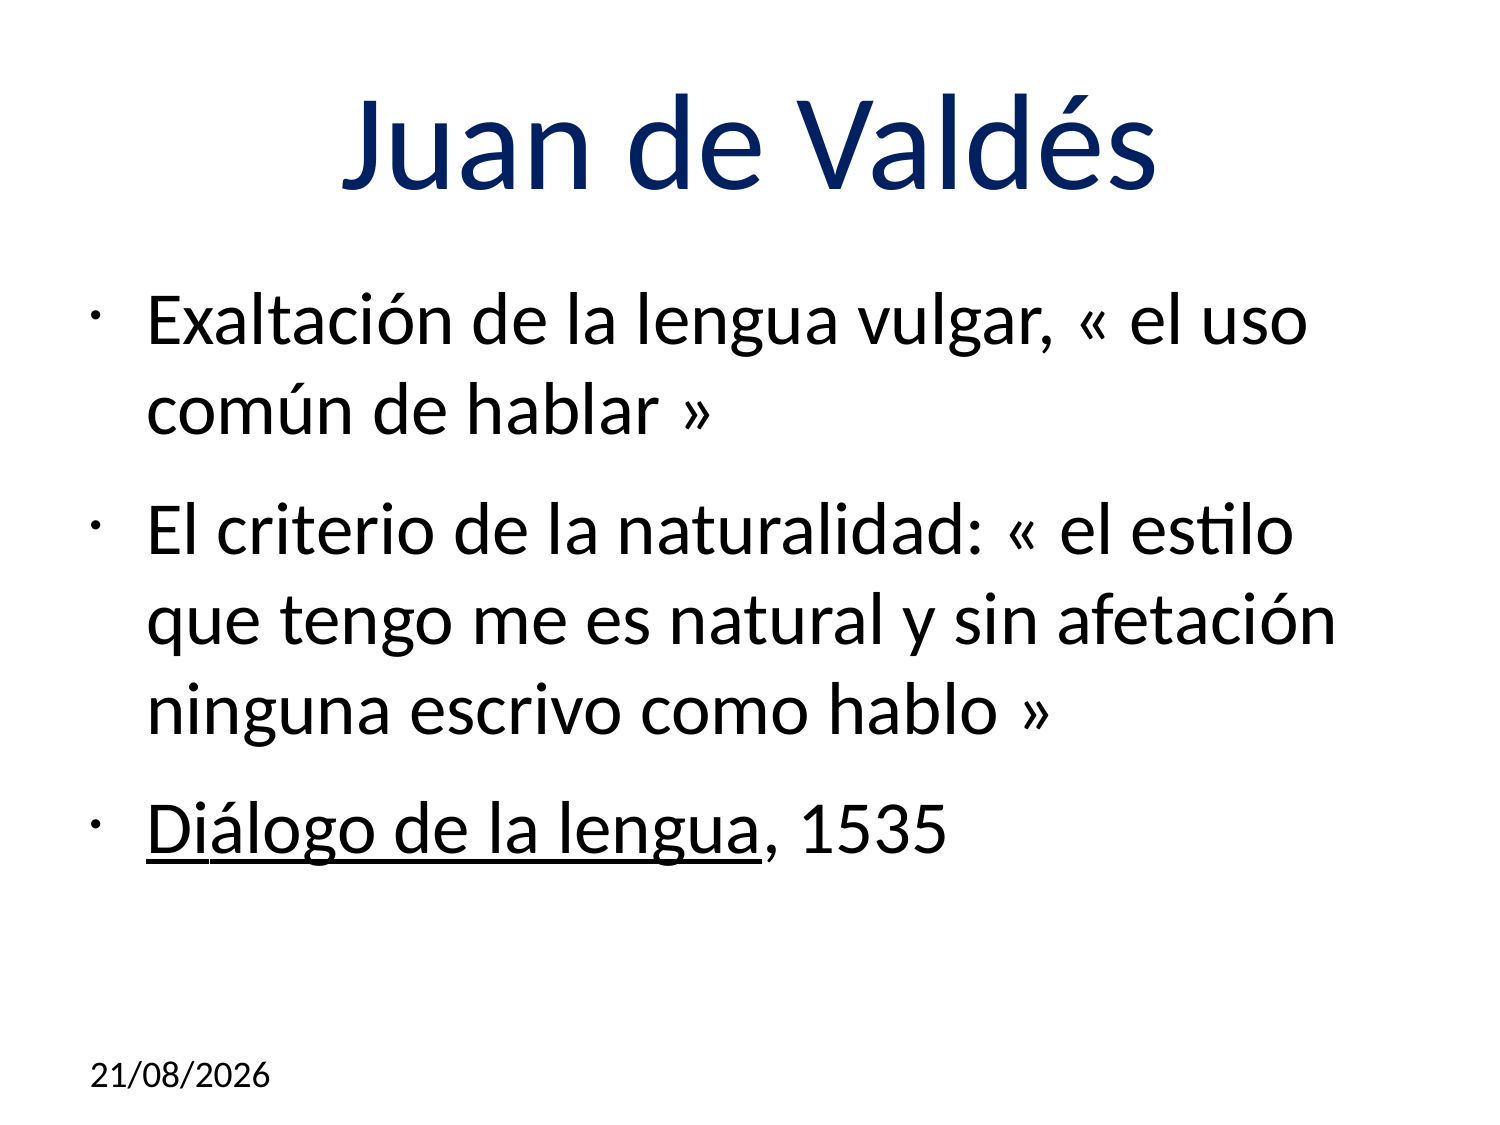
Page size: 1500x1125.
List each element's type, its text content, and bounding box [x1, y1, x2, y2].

list Exaltación de la lengua vulgar, « el uso común de hablar » El criterio de la naturalidad: « el estilo que tengo me es natural y sin afetación ninguna escrivo como hablo » Diálogo de la lengua, 1535 [75, 262, 1425, 1005]
title Juan de Valdés [75, 45, 1425, 233]
